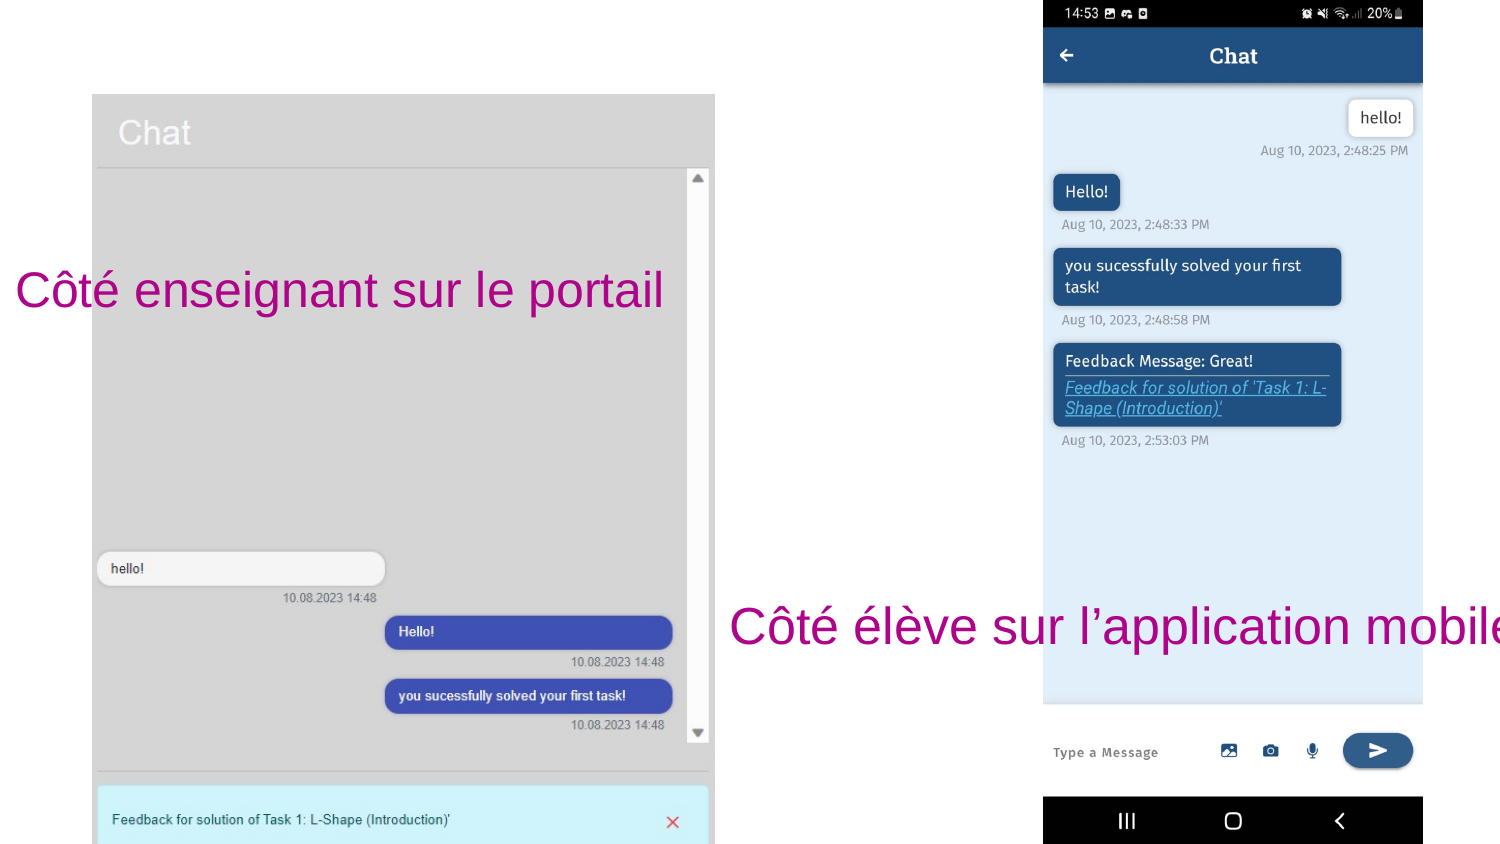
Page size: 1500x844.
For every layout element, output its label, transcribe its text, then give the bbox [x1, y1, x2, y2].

picture [92, 94, 715, 250]
title Côté élève sur l’application mobile [714, 577, 1500, 672]
picture [92, 326, 715, 844]
picture [1043, 0, 1423, 577]
picture [1043, 672, 1423, 844]
text_box Côté enseignant sur le portail [0, 250, 1056, 326]
